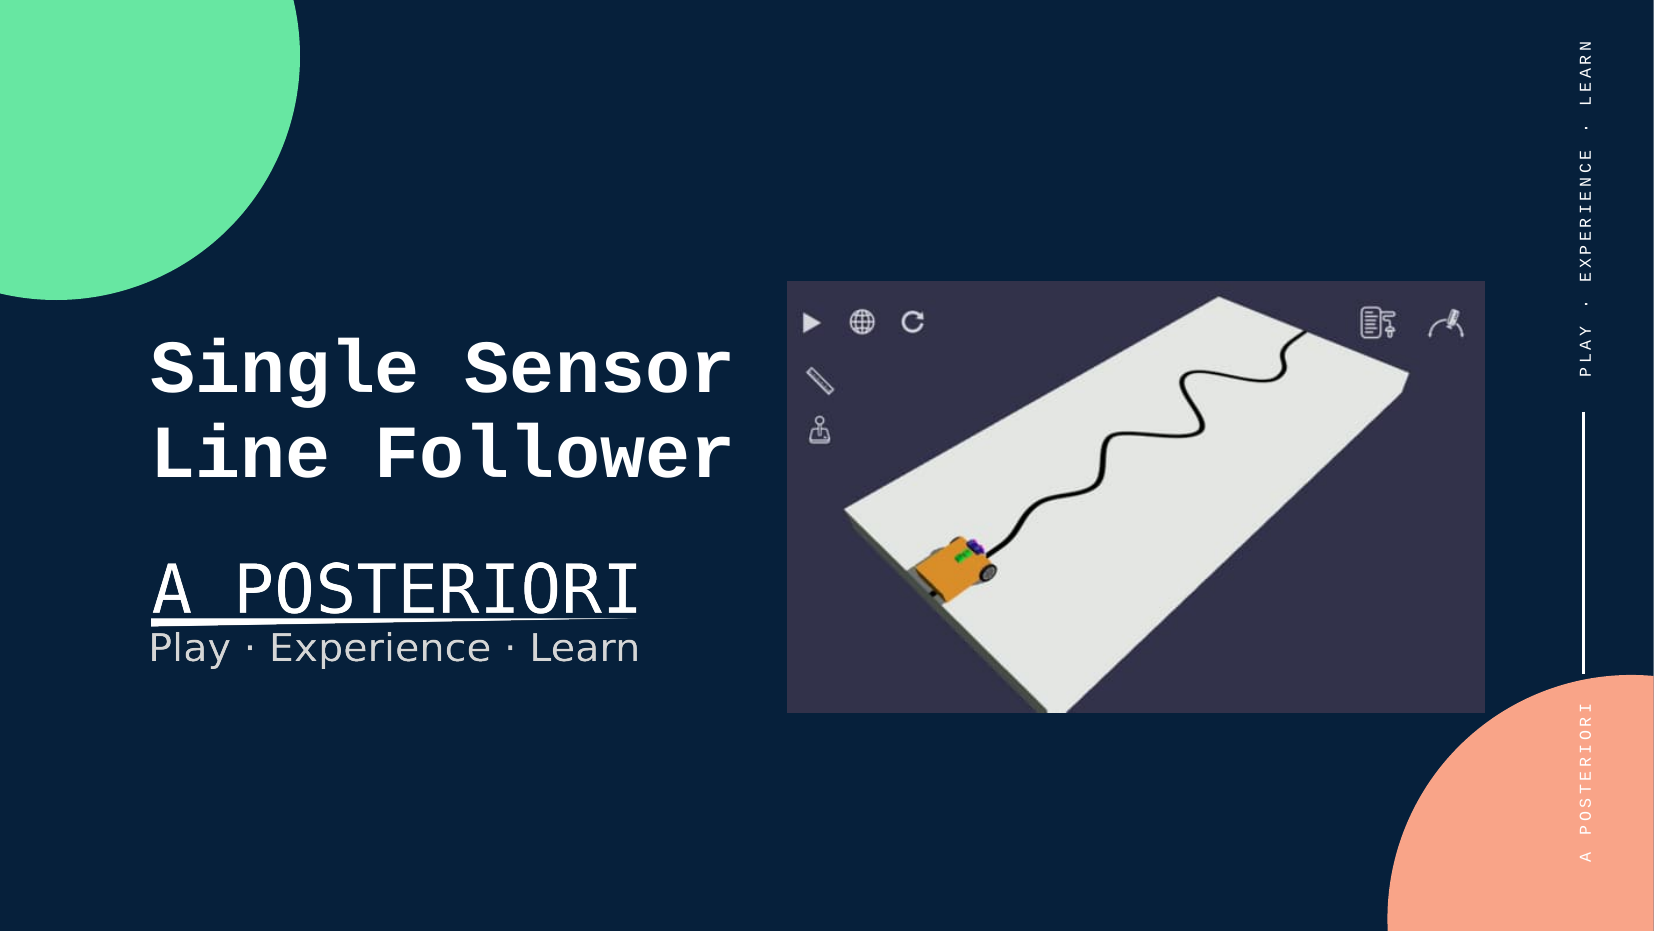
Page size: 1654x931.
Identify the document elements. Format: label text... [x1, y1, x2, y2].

picture [787, 281, 1485, 713]
title Single Sensor Line Follower [150, 330, 751, 501]
picture [151, 562, 638, 669]
